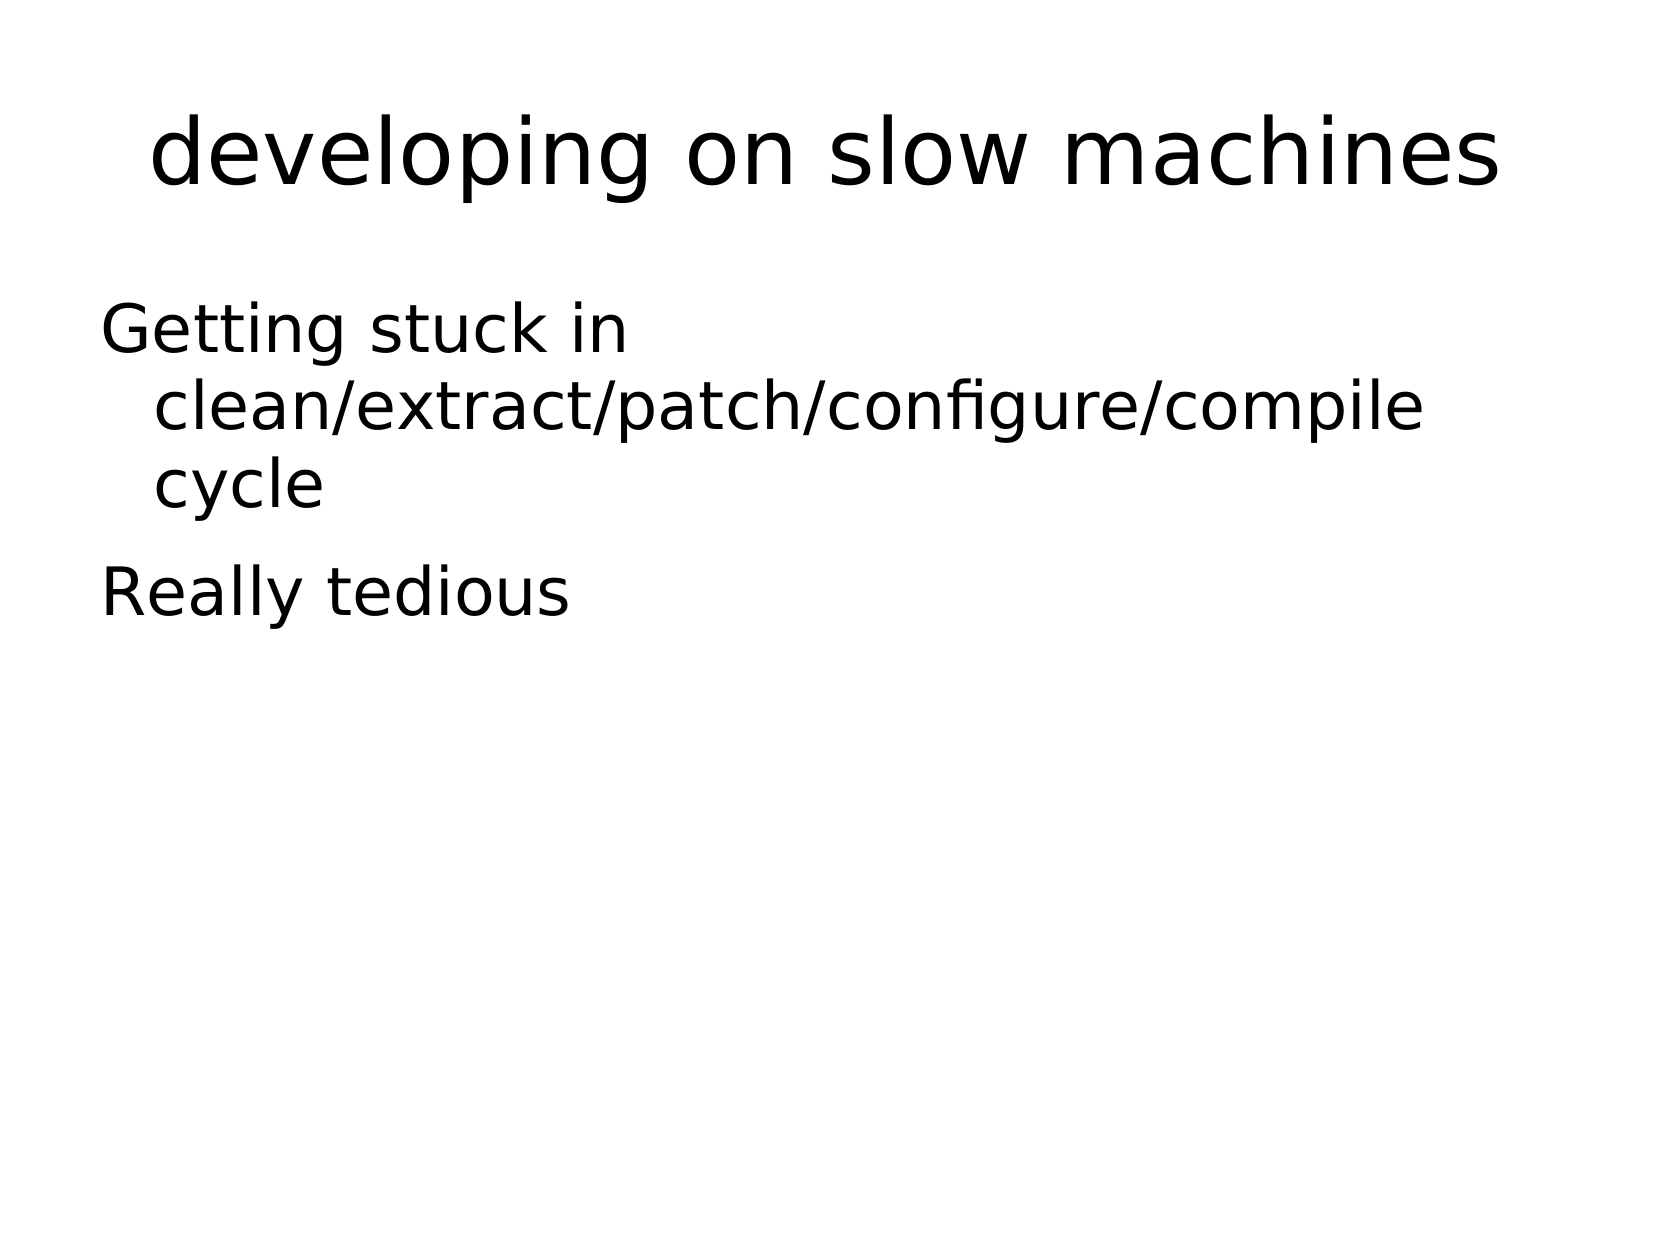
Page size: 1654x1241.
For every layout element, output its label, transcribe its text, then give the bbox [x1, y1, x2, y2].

title developing on slow machines [82, 56, 1571, 250]
list Getting stuck in clean/extract/patch/configure/compile cycle Really tedious [82, 290, 1571, 1094]
